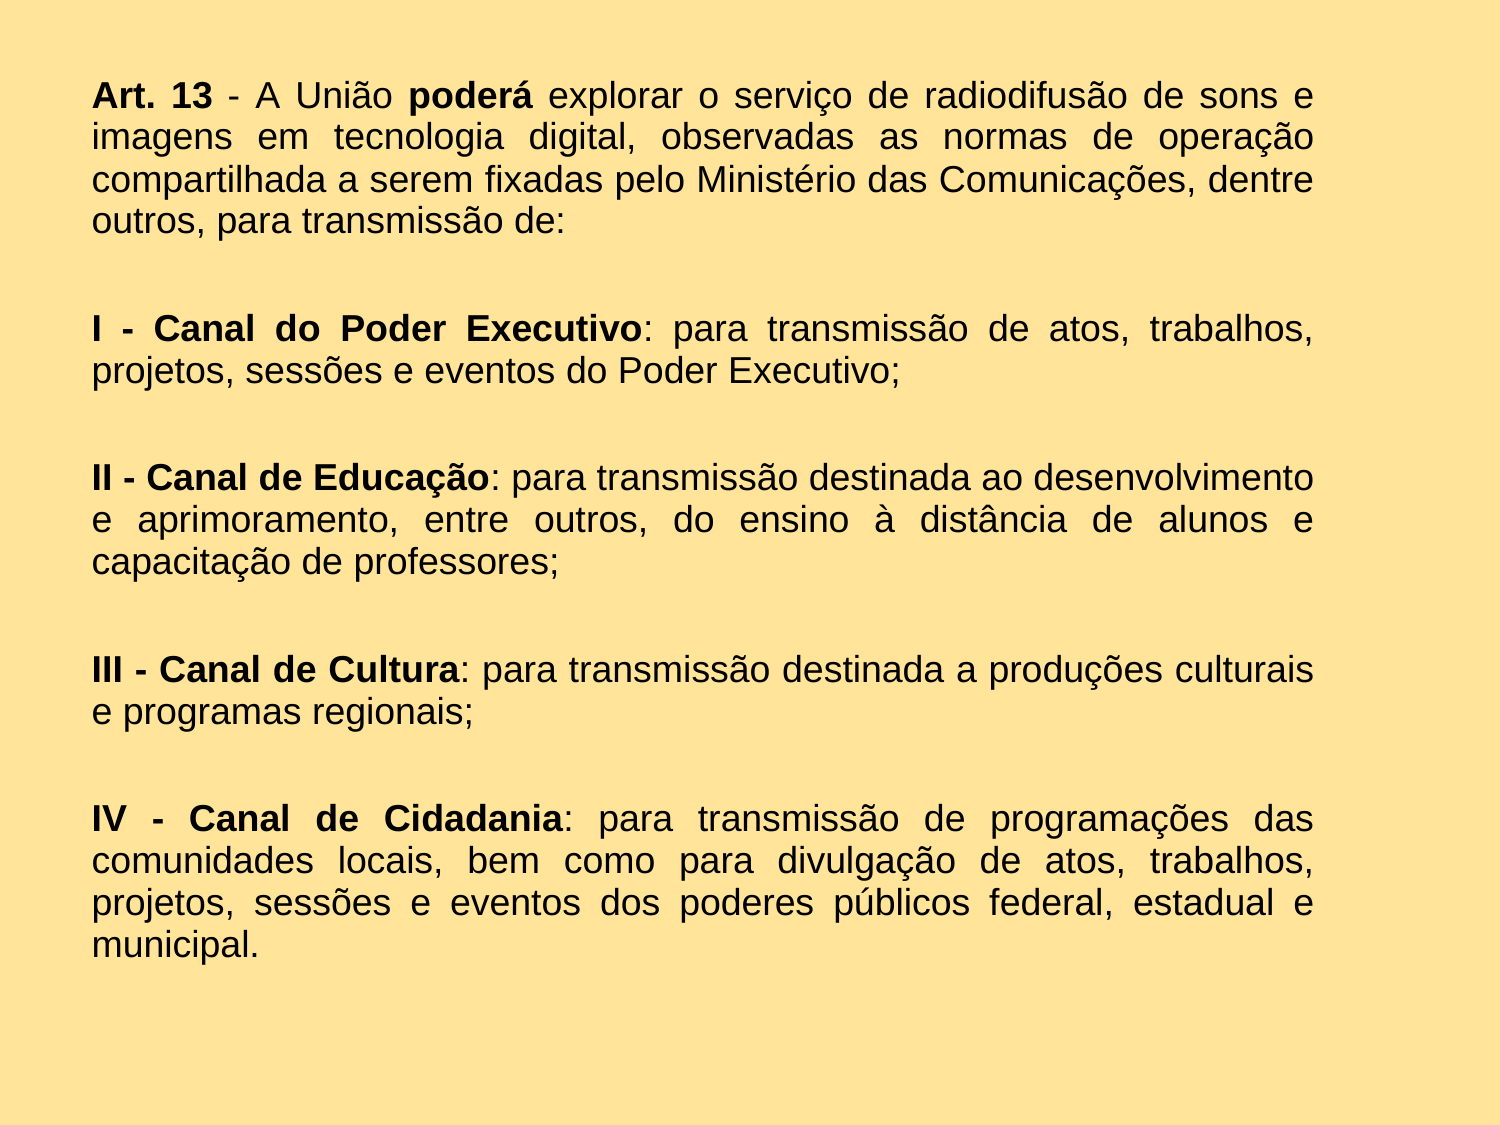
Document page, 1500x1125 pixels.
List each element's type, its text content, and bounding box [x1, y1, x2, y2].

text_box Art. 13 - A União poderá explorar o serviço de radiodifusão de sons e imagens em tecnologia digital, observadas as normas de operação compartilhada a serem fixadas pelo Ministério das Comunicações, dentre outros, para transmissão de: I - Canal do Poder Executivo: para transmissão de atos, trabalhos, projetos, sessões e eventos do Poder Executivo; II - Canal de Educação: para transmissão destinada ao desenvolvimento e aprimoramento, entre outros, do ensino à distância de alunos e capacitação de professores; III - Canal de Cultura: para transmissão destinada a produções culturais e programas regionais; IV - Canal de Cidadania: para transmissão de programações das comunidades locais, bem como para divulgação de atos, trabalhos, projetos, sessões e eventos dos poderes públicos federal, estadual e municipal. [76, 66, 1329, 974]
